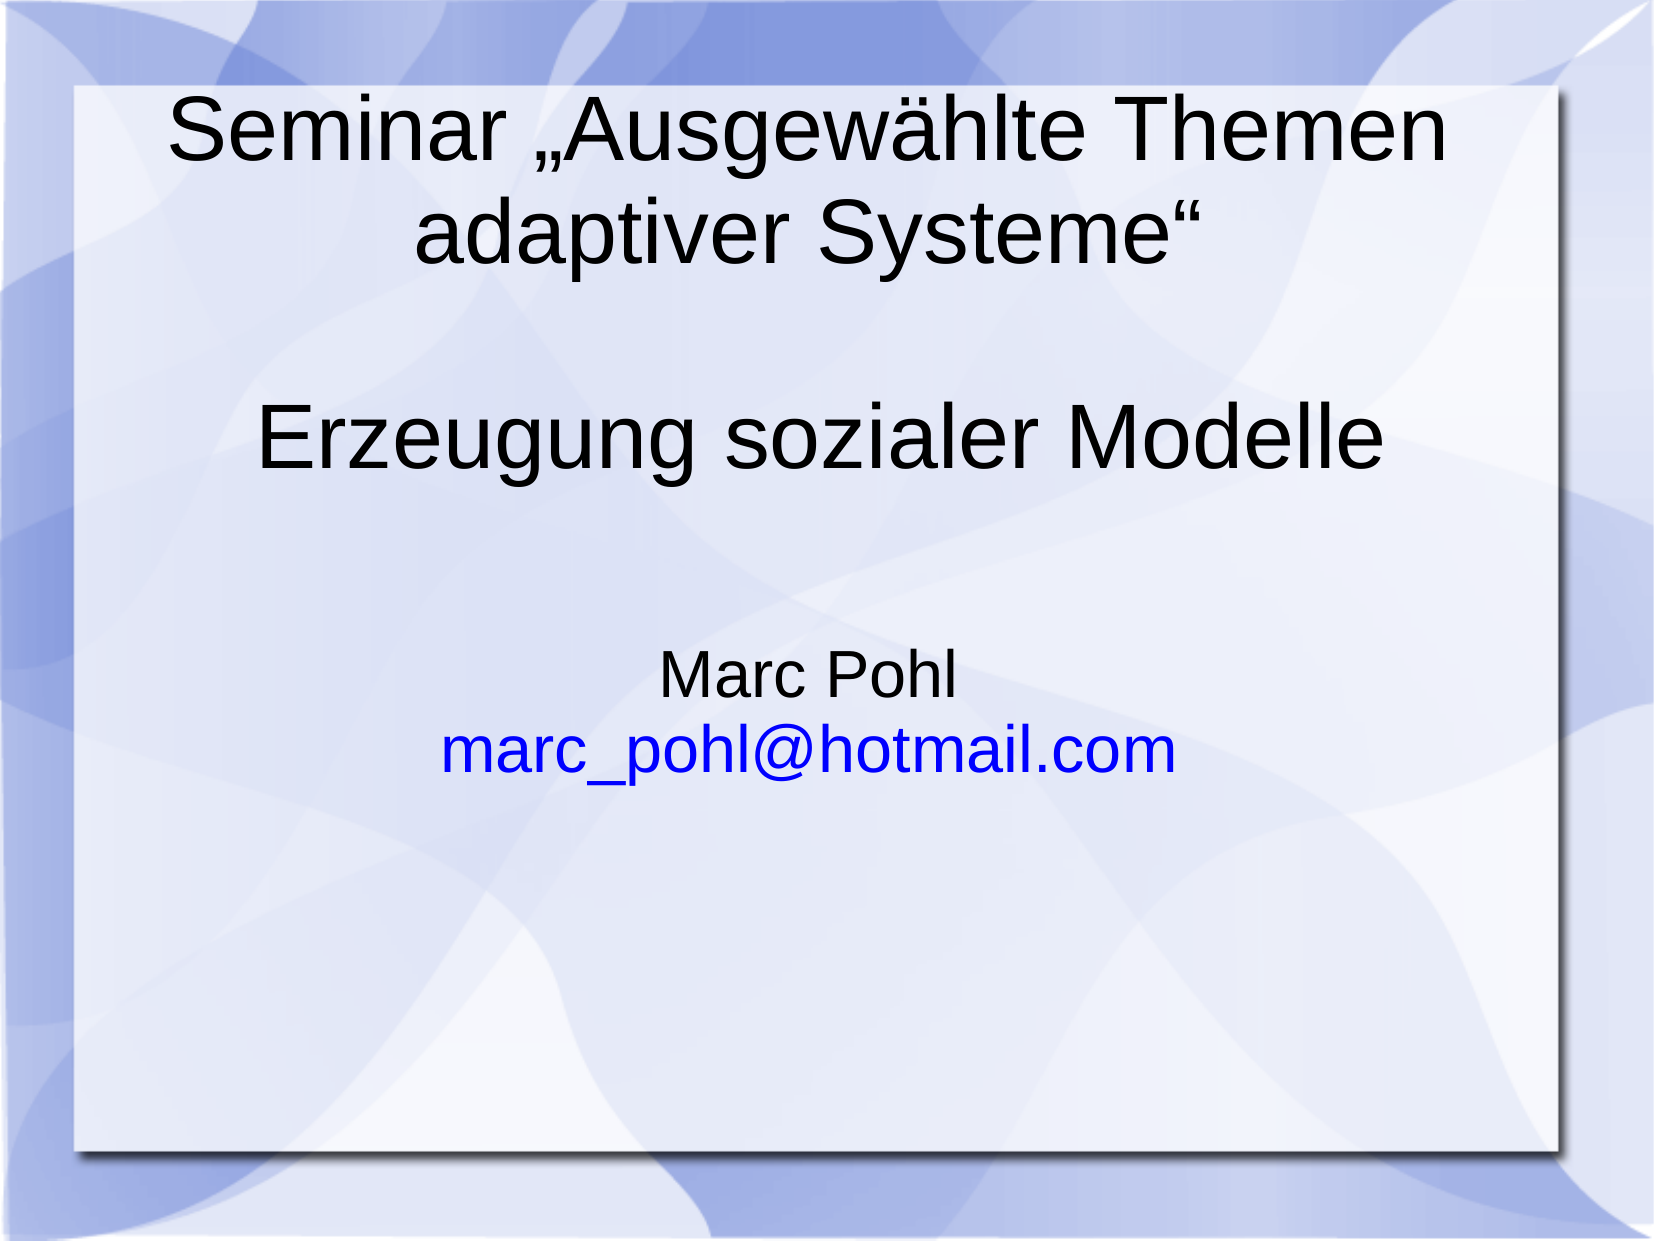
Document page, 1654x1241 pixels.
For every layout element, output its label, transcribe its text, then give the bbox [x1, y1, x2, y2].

subtitle Seminar „Ausgewählte Themen adaptiver Systeme“ Erzeugung sozialer Modelle Marc Pohl marc_pohl@hotmail.com [82, 74, 1536, 1015]
picture [0, 0, 1654, 1241]
